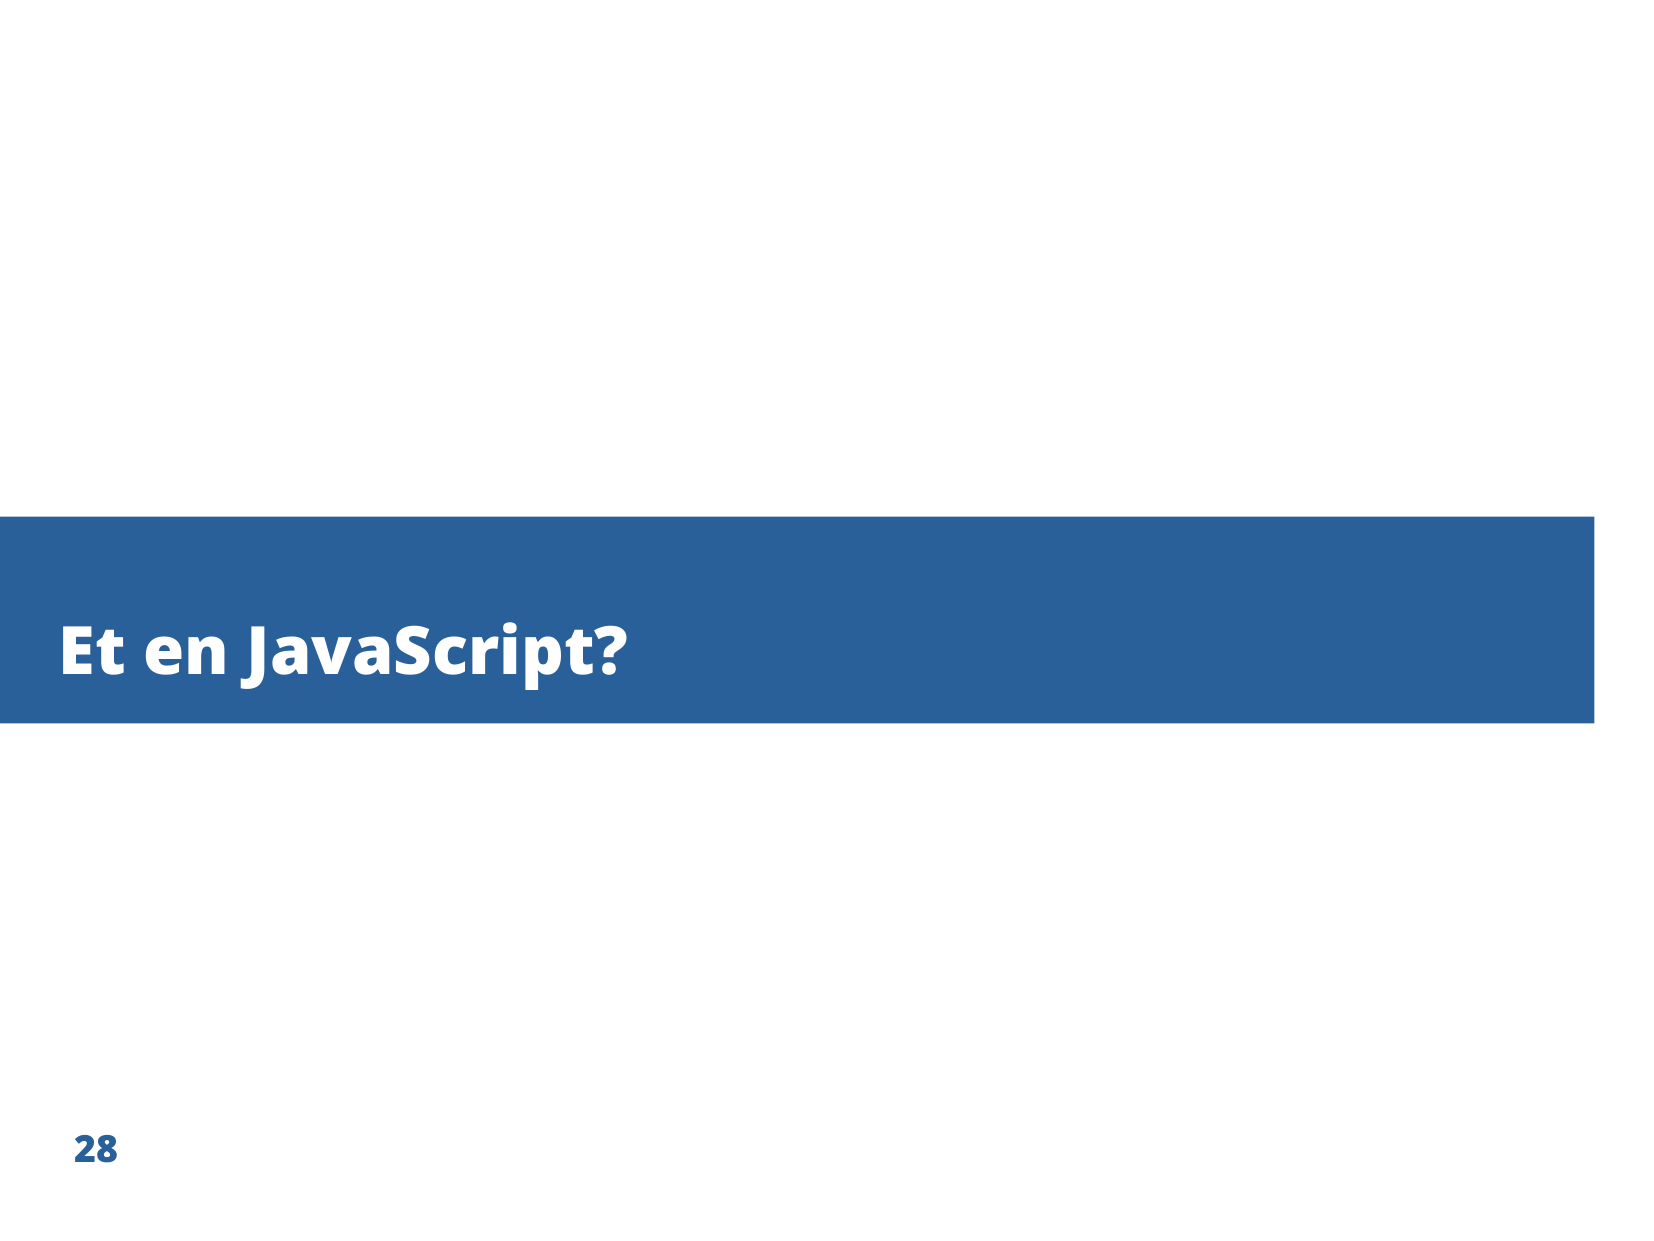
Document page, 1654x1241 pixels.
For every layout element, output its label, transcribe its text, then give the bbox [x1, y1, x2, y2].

title Et en JavaScript? [59, 546, 1595, 694]
